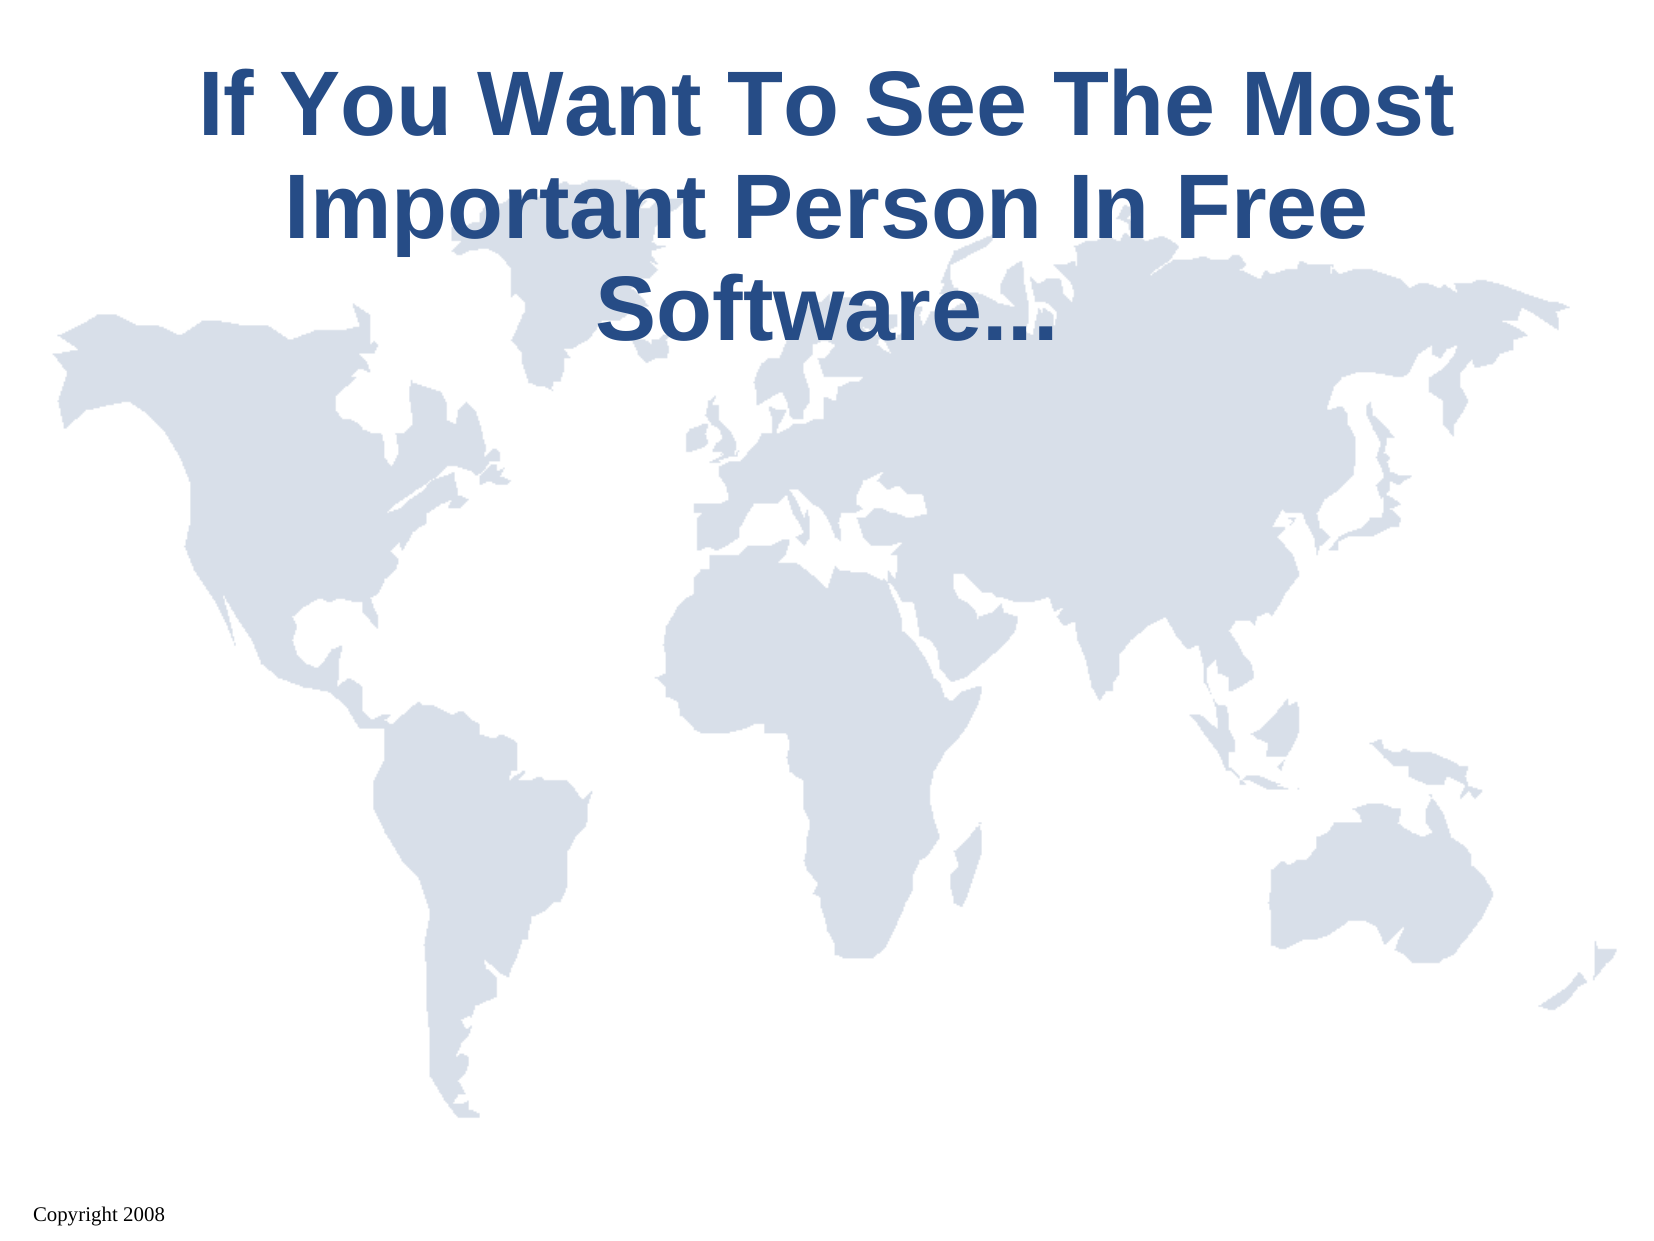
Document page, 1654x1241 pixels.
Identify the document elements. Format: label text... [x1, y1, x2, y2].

title If You Want To See The Most Important Person In Free Software... [121, 45, 1534, 368]
picture [28, 99, 1645, 1154]
